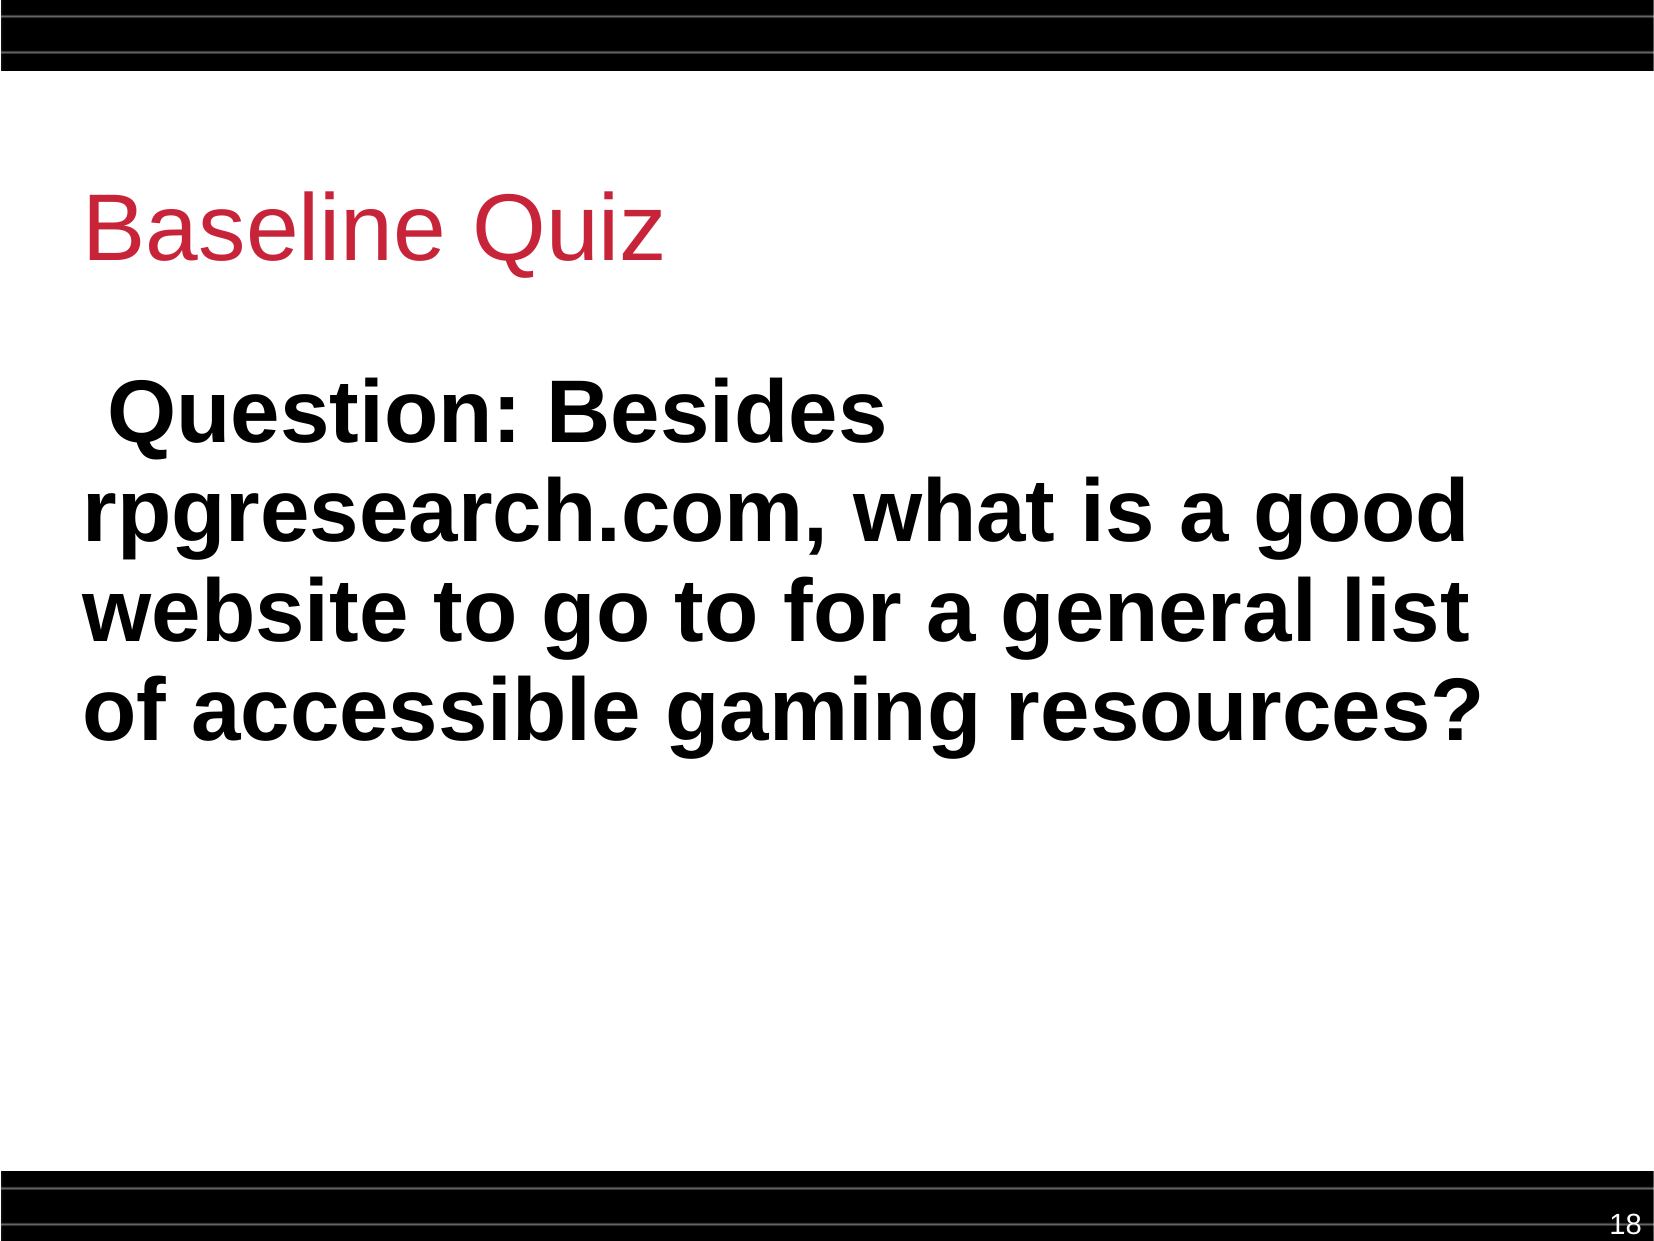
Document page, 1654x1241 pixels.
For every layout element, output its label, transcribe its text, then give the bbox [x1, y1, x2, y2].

picture [1, 1171, 1654, 1241]
title Baseline Quiz [82, 123, 1571, 331]
list Question: Besides rpgresearch.com, what is a good website to go to for a general list of accessible gaming resources? [82, 362, 1571, 1134]
picture [1, 0, 1654, 71]
